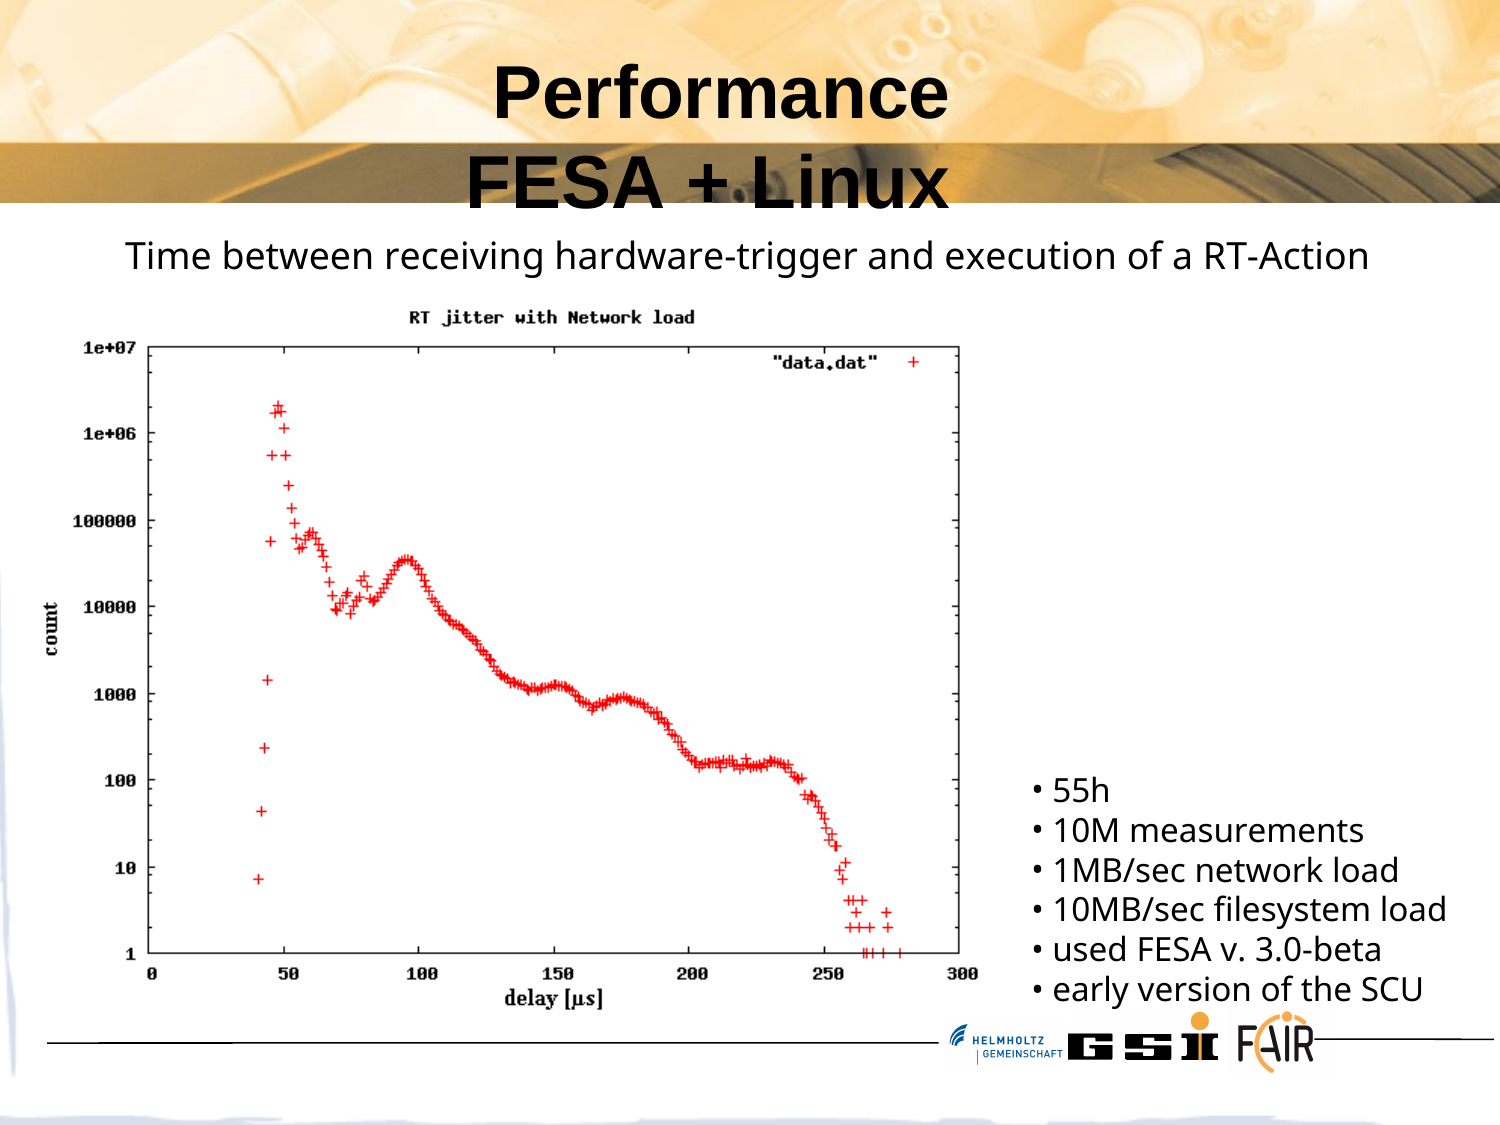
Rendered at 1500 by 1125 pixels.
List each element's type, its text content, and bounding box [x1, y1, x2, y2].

text_box 55h 10M measurements 1MB/sec network load 10MB/sec filesystem load used FESA v. 3.0-beta early version of the SCU [1016, 761, 1464, 1017]
title Performance FESA + Linux [86, 36, 1331, 232]
picture [0, 0, 1500, 1125]
text_box Time between receiving hardware-trigger and execution of a RT-Action [110, 224, 1387, 285]
